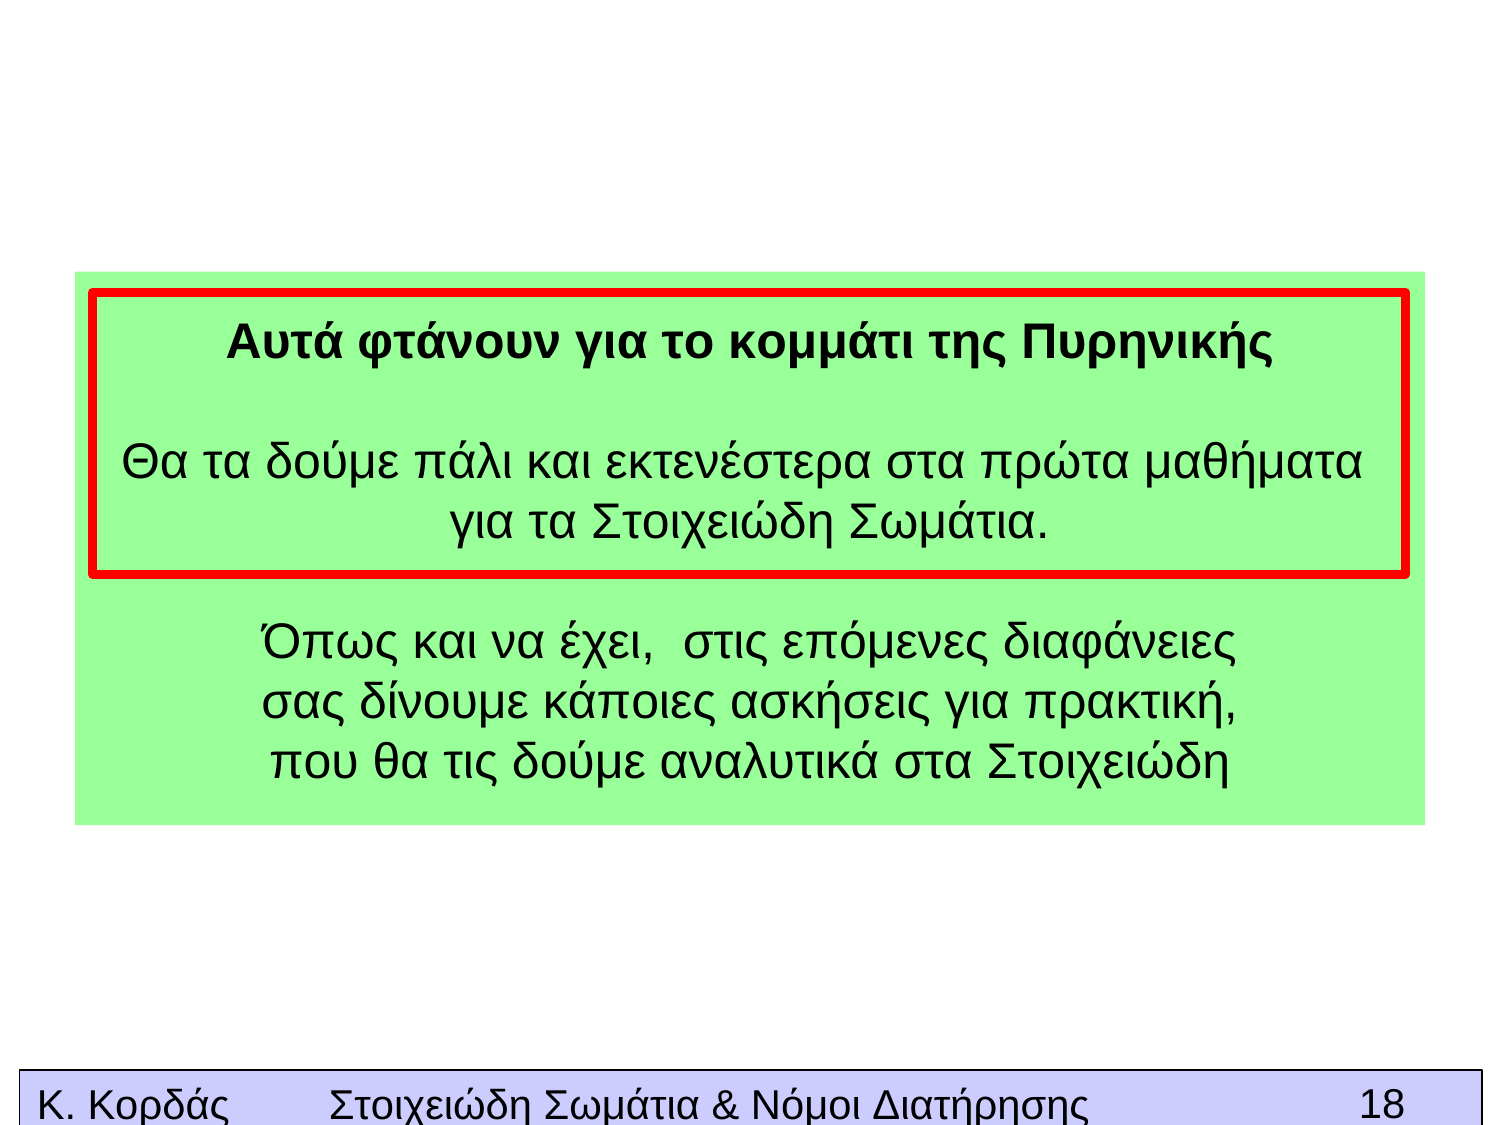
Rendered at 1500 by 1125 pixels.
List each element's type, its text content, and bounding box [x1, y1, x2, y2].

text_box Αυτά φτάνουν για το κομμάτι της Πυρηνικής Θα τα δούμε πάλι και εκτενέστερα στα πρώτα μαθήματα για τα Στοιχειώδη Σωμάτια. Όπως και να έχει, στις επόμενες διαφάνειες σας δίνουμε κάποιες ασκήσεις για πρακτική, που θα τις δούμε αναλυτικά στα Στοιχειώδη [75, 271, 1426, 826]
